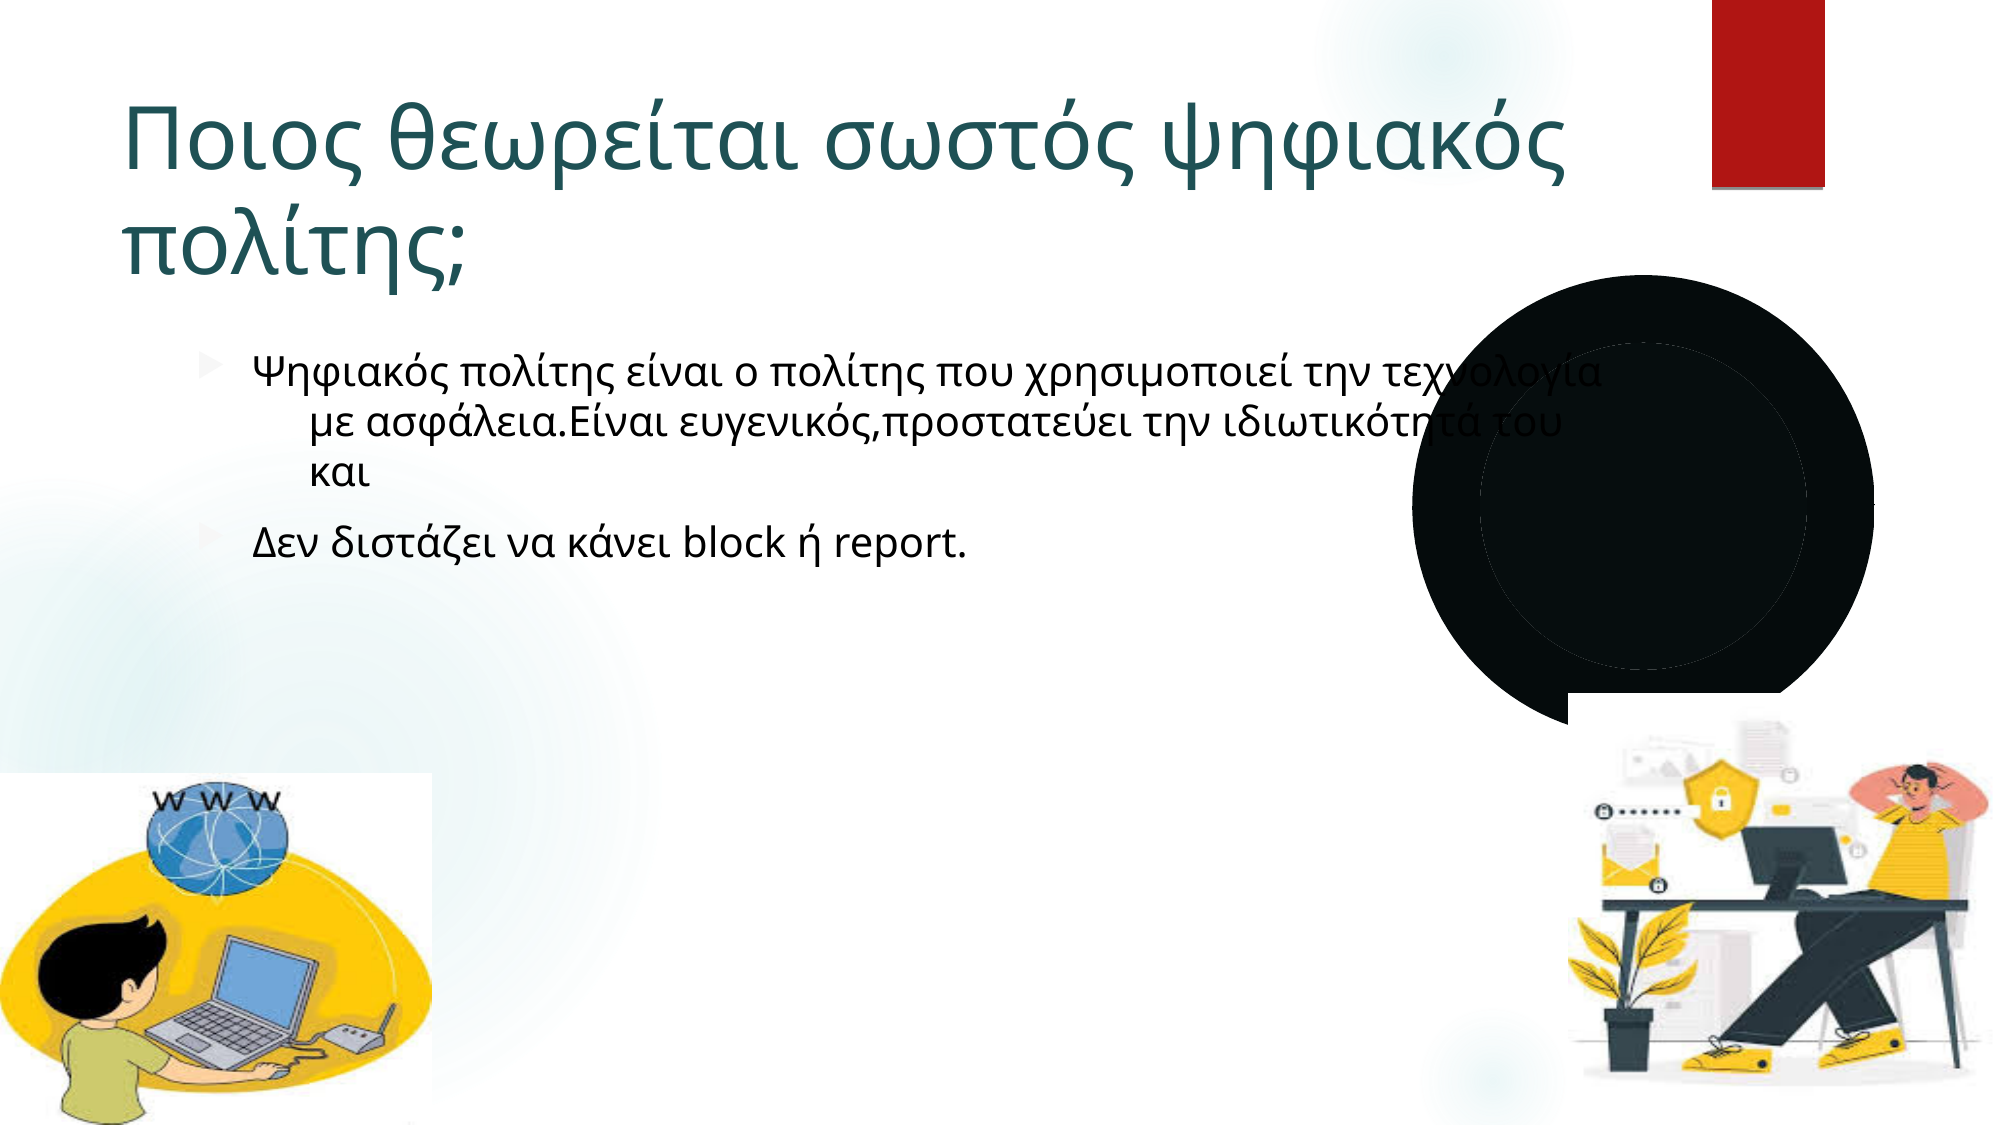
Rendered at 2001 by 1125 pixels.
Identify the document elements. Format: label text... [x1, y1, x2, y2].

picture [1568, 693, 2000, 1111]
list Ψηφιακός πολίτης είναι ο πολίτης που χρησιμοποιεί την τεχνολογία με ασφάλεια.Είναι ευγενικός,προστατεύει την ιδιωτικότητά του και Δεν διστάζει να κάνει block ή report. [181, 336, 1649, 1026]
title Ποιος θεωρείται σωστός ψηφιακός πολίτης; [106, 74, 1649, 305]
picture [0, 773, 432, 1125]
